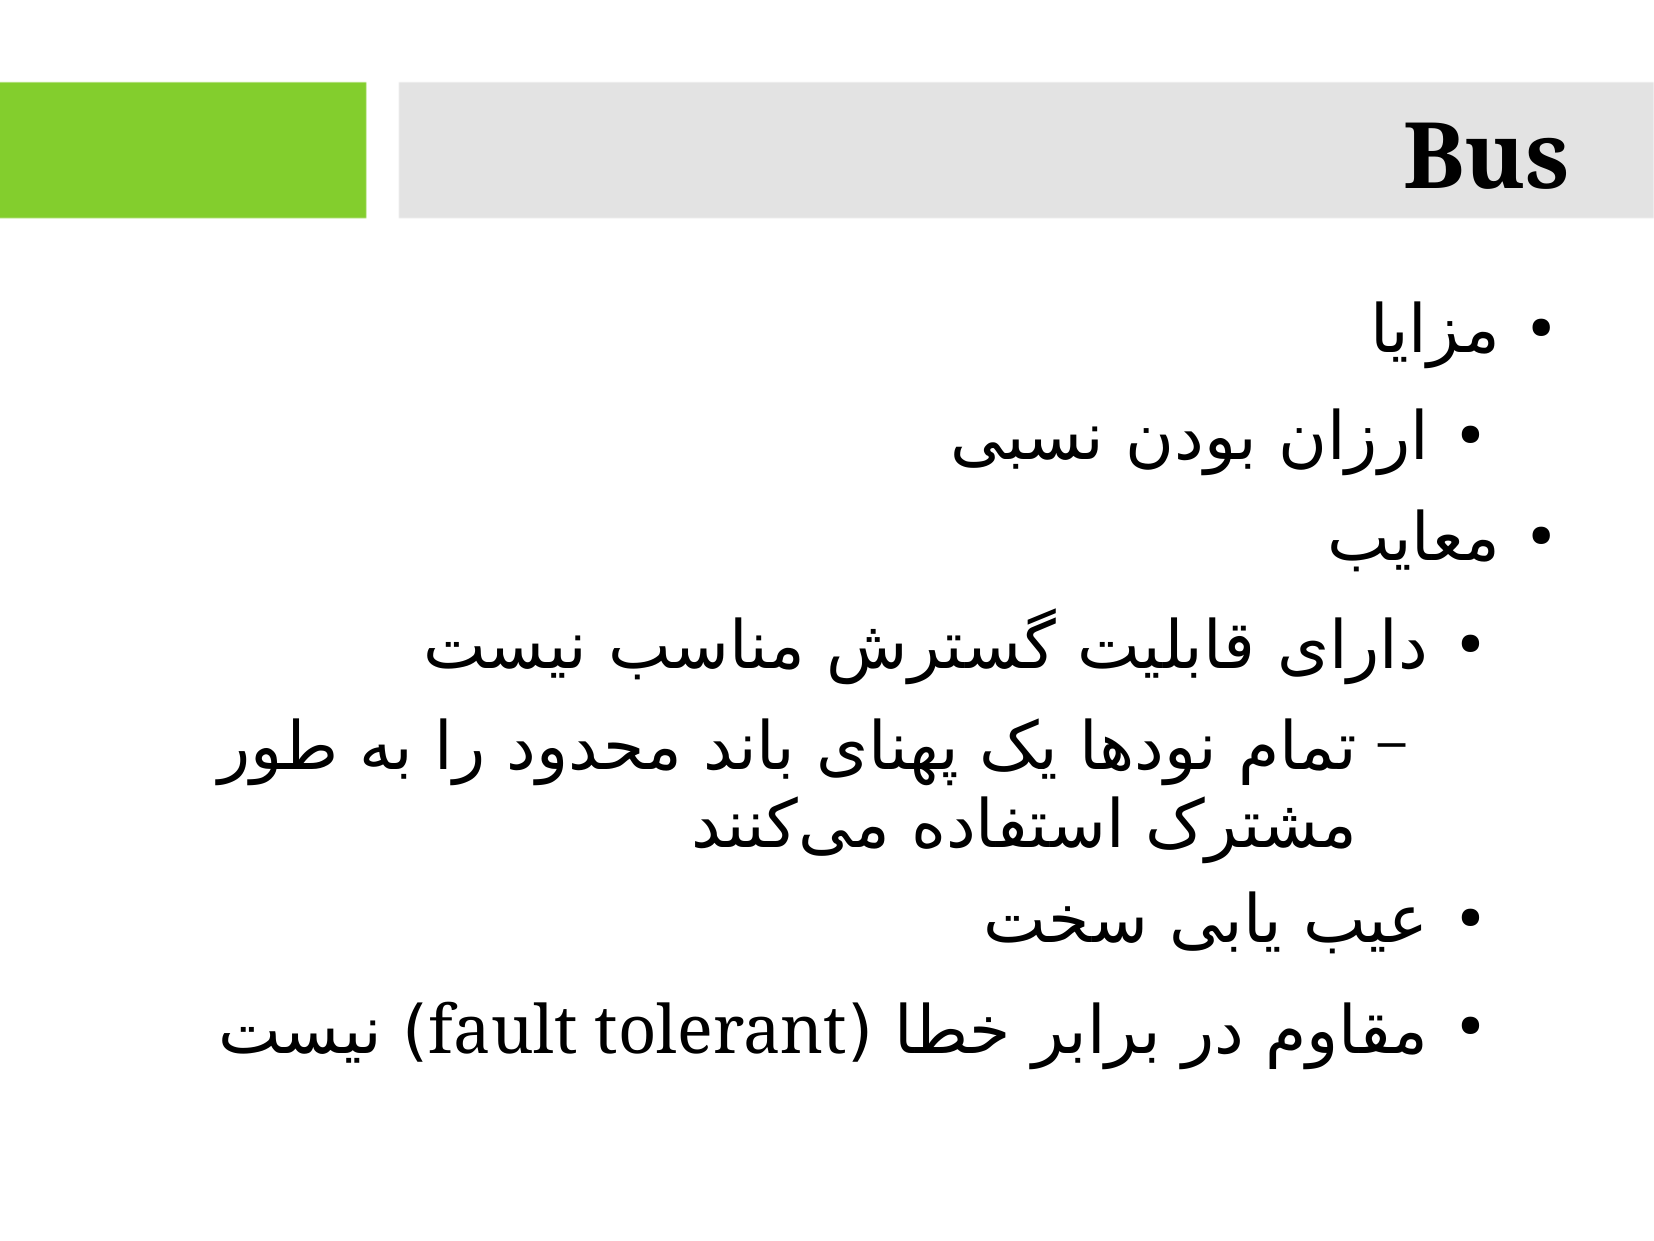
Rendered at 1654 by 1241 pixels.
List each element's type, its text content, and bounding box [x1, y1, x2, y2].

picture [0, 0, 1654, 1241]
list مزایا ارزان بودن نسبی معایب دارای قابلیت گسترش مناسب نیست تمام نودها یک پهنای باند محدود را به طور مشترک استفاده می‌کنند عیب یابی سخت مقاوم در برابر خطا (fault tolerant) نیست [82, 290, 1571, 1182]
title Bus [82, 49, 1571, 257]
